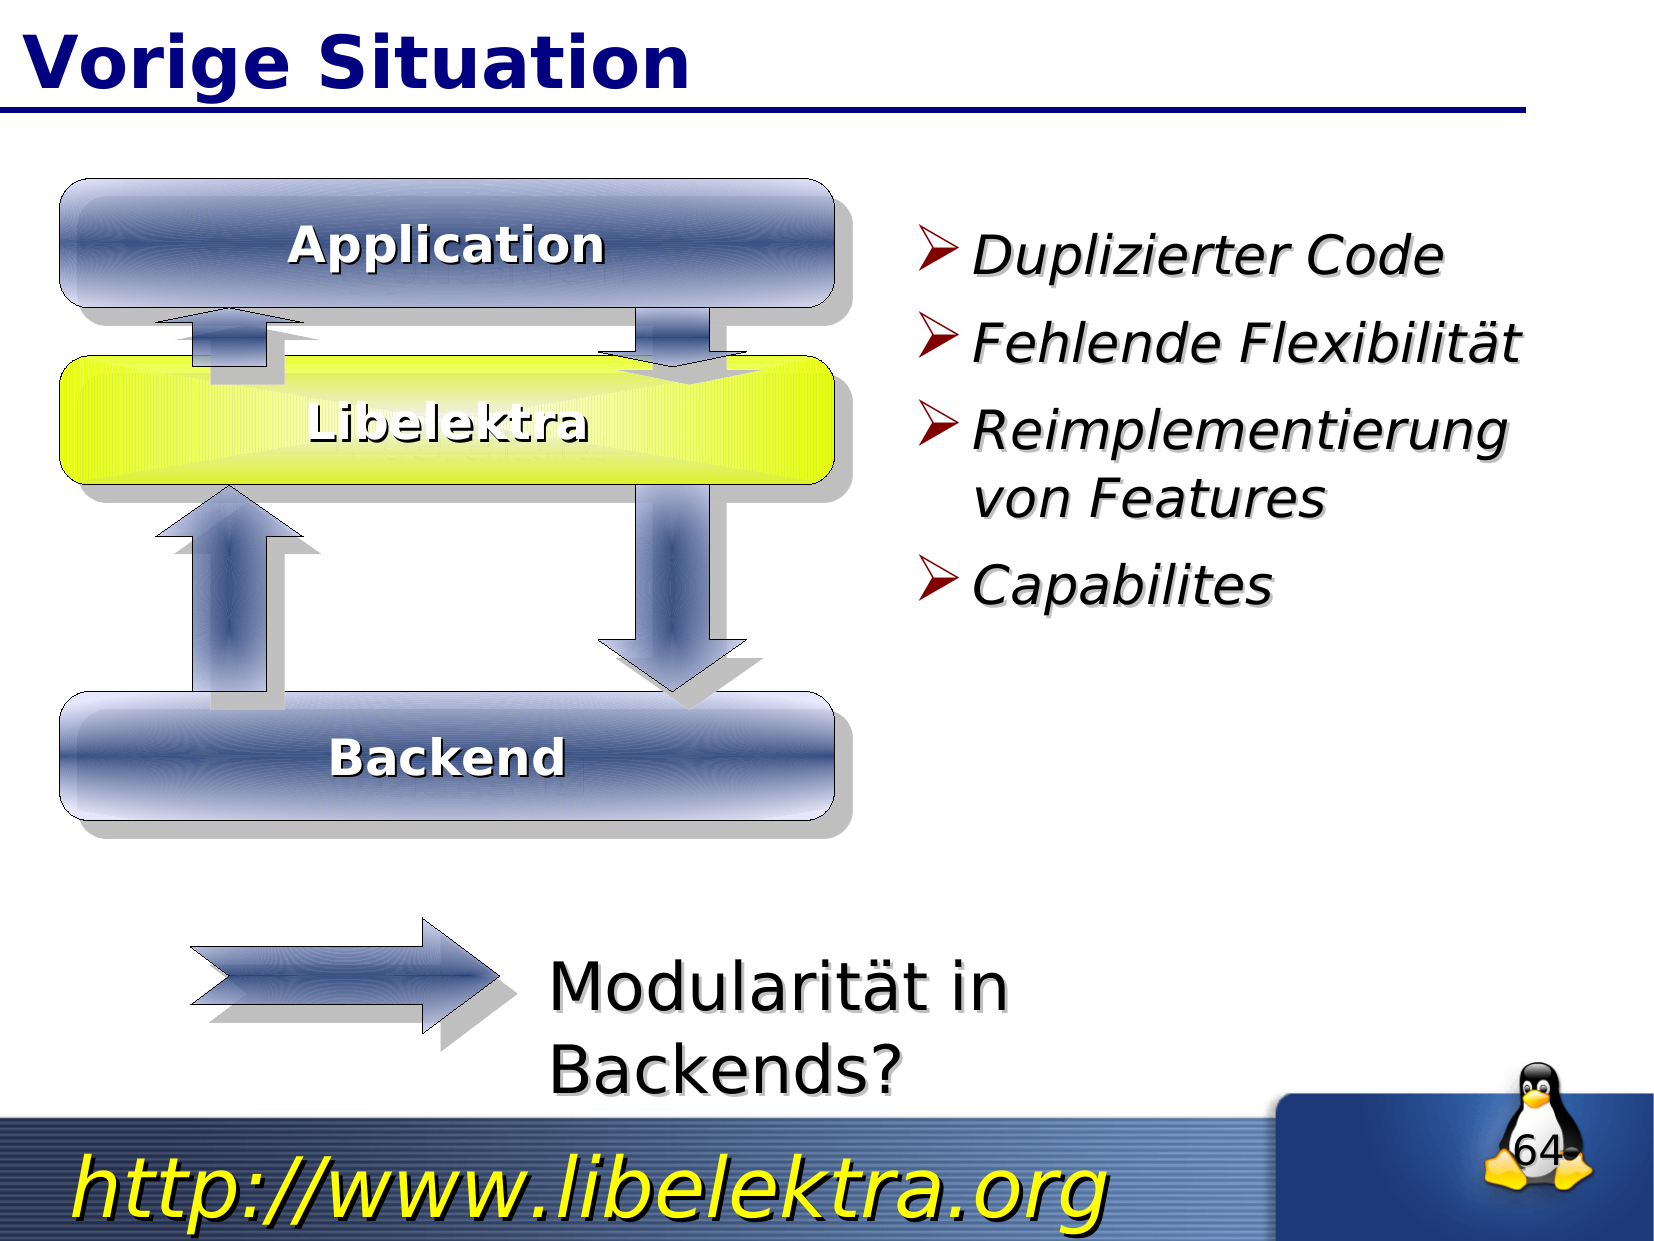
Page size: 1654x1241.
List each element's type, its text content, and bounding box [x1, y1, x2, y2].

text_box Modularität in Backends? [547, 942, 1388, 1104]
text_box [598, 307, 747, 367]
list Duplizierter Code Fehlende Flexibilität Reimplementierung von Features Capabilites [899, 212, 1595, 1009]
text_box [155, 307, 304, 367]
text_box Backend [59, 691, 835, 821]
text_box <Nummer> [1312, 1122, 1565, 1178]
picture [0, 1061, 1654, 1241]
text_box [598, 484, 747, 692]
text_box Vorige Situation [22, 14, 1611, 111]
text_box Application [59, 178, 835, 308]
text_box [155, 484, 304, 692]
text_box Libelektra [59, 355, 835, 485]
text_box [190, 917, 500, 1034]
